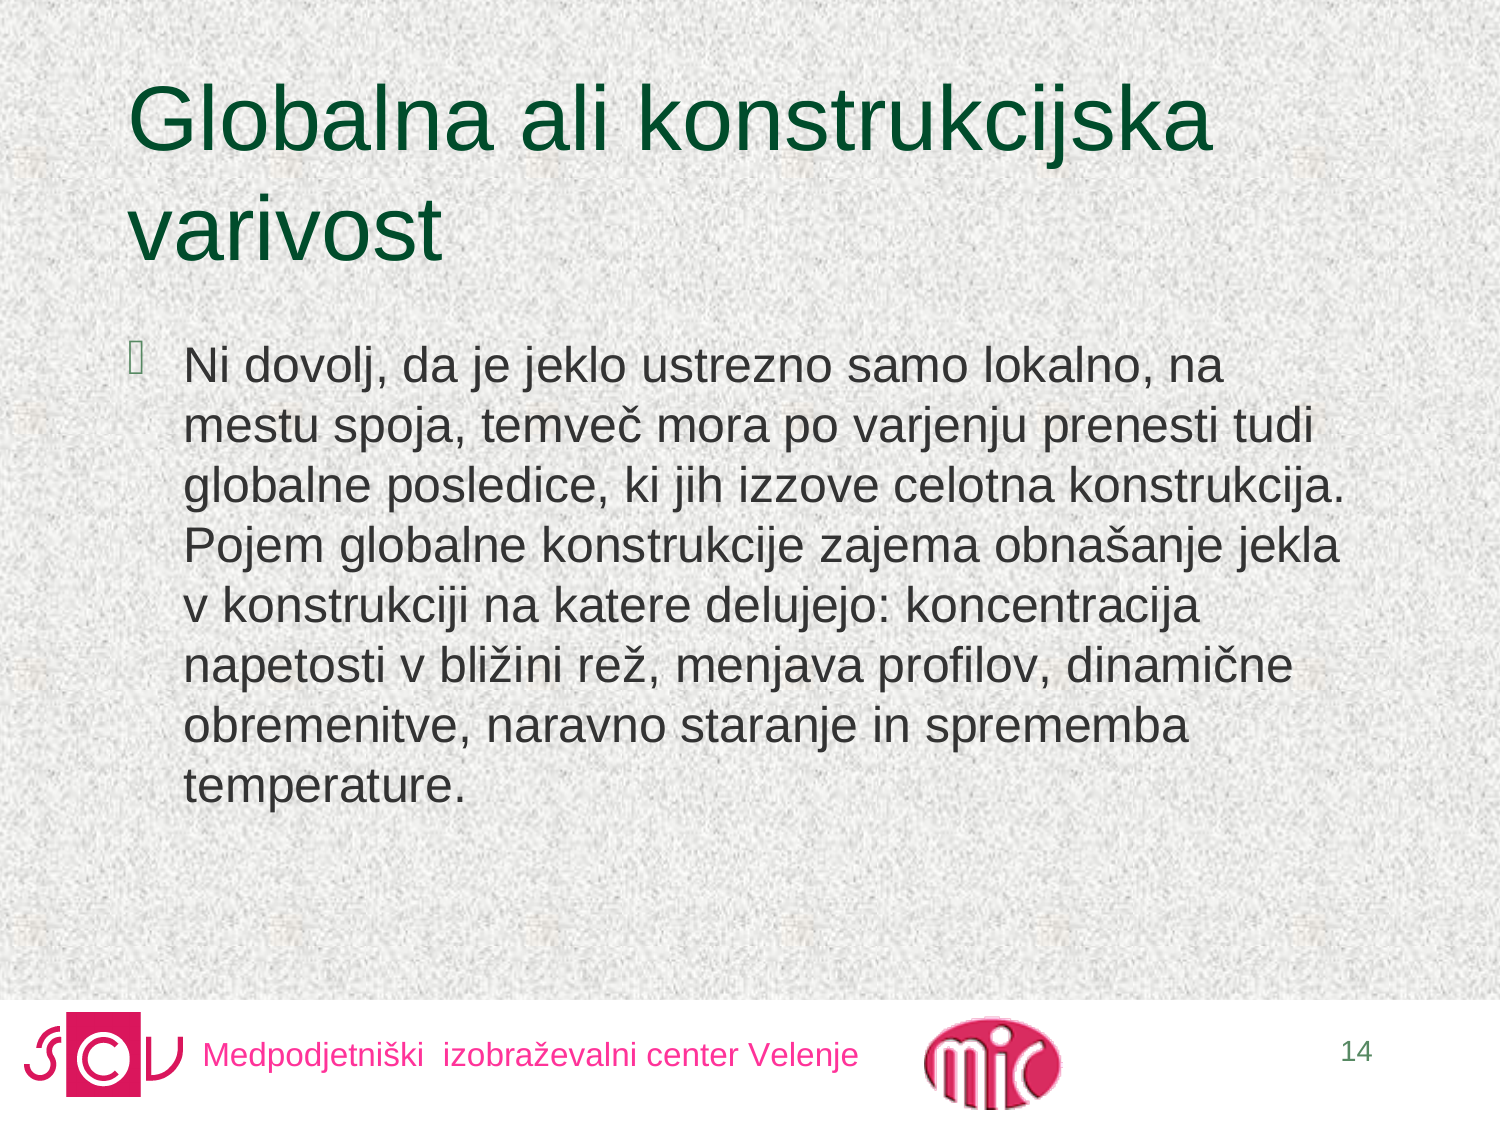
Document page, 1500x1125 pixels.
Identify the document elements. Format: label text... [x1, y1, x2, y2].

text_box <number> [1074, 1025, 1388, 1101]
list Ni dovolj, da je jeklo ustrezno samo lokalno, na mestu spoja, temveč mora po varjenju prenesti tudi globalne posledice, ki jih izzove celotna konstrukcija. Pojem globalne konstrukcije zajema obnašanje jekla v konstrukciji na katere delujejo: koncentracija napetosti v bližini rež, menjava profilov, dinamične obremenitve, naravno staranje in sprememba temperature. [112, 324, 1388, 1001]
picture [924, 1012, 1063, 1110]
title Globalna ali konstrukcijska varivost [112, 51, 1388, 287]
picture [0, 0, 1500, 999]
picture [24, 1012, 183, 1097]
